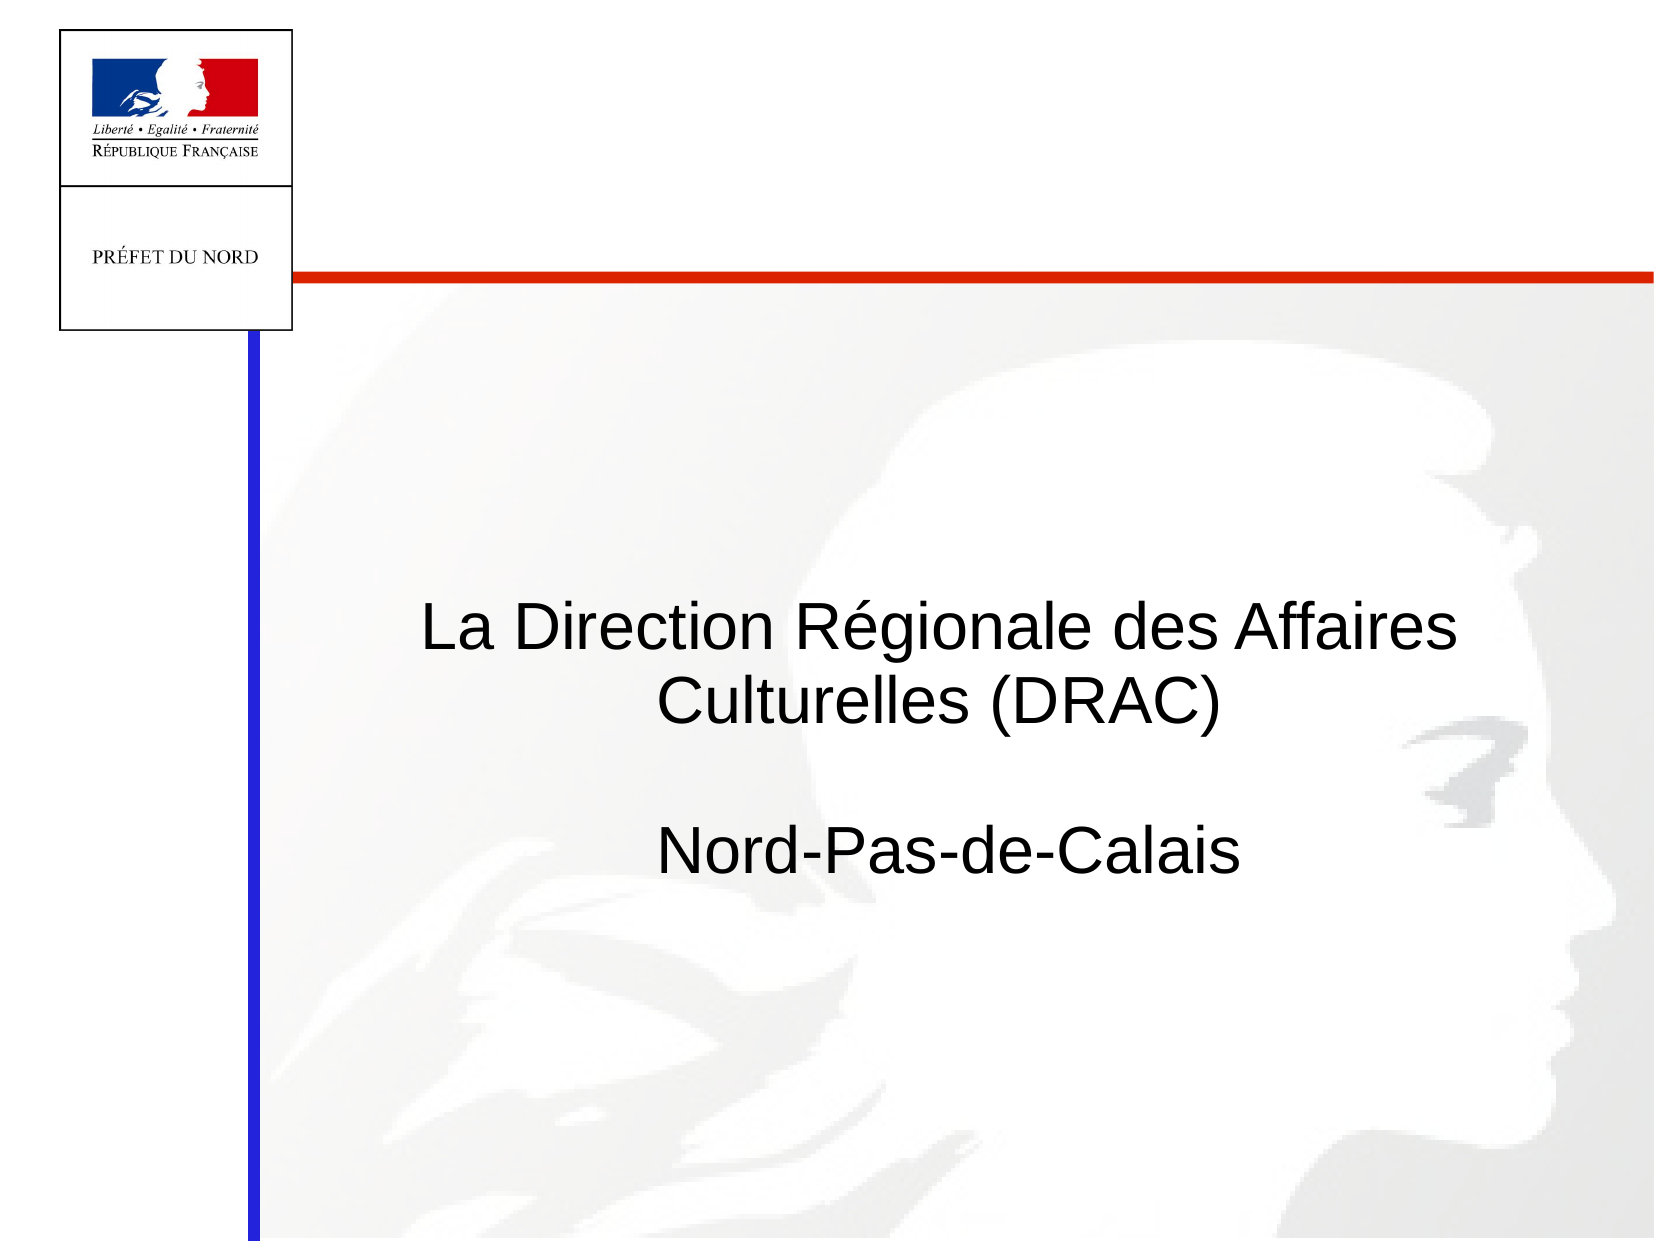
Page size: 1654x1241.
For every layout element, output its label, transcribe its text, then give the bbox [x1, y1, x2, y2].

picture [59, 29, 293, 331]
subtitle La Direction Régionale des Affaires Culturelles (DRAC) Nord-Pas-de-Calais [307, 307, 1574, 1170]
